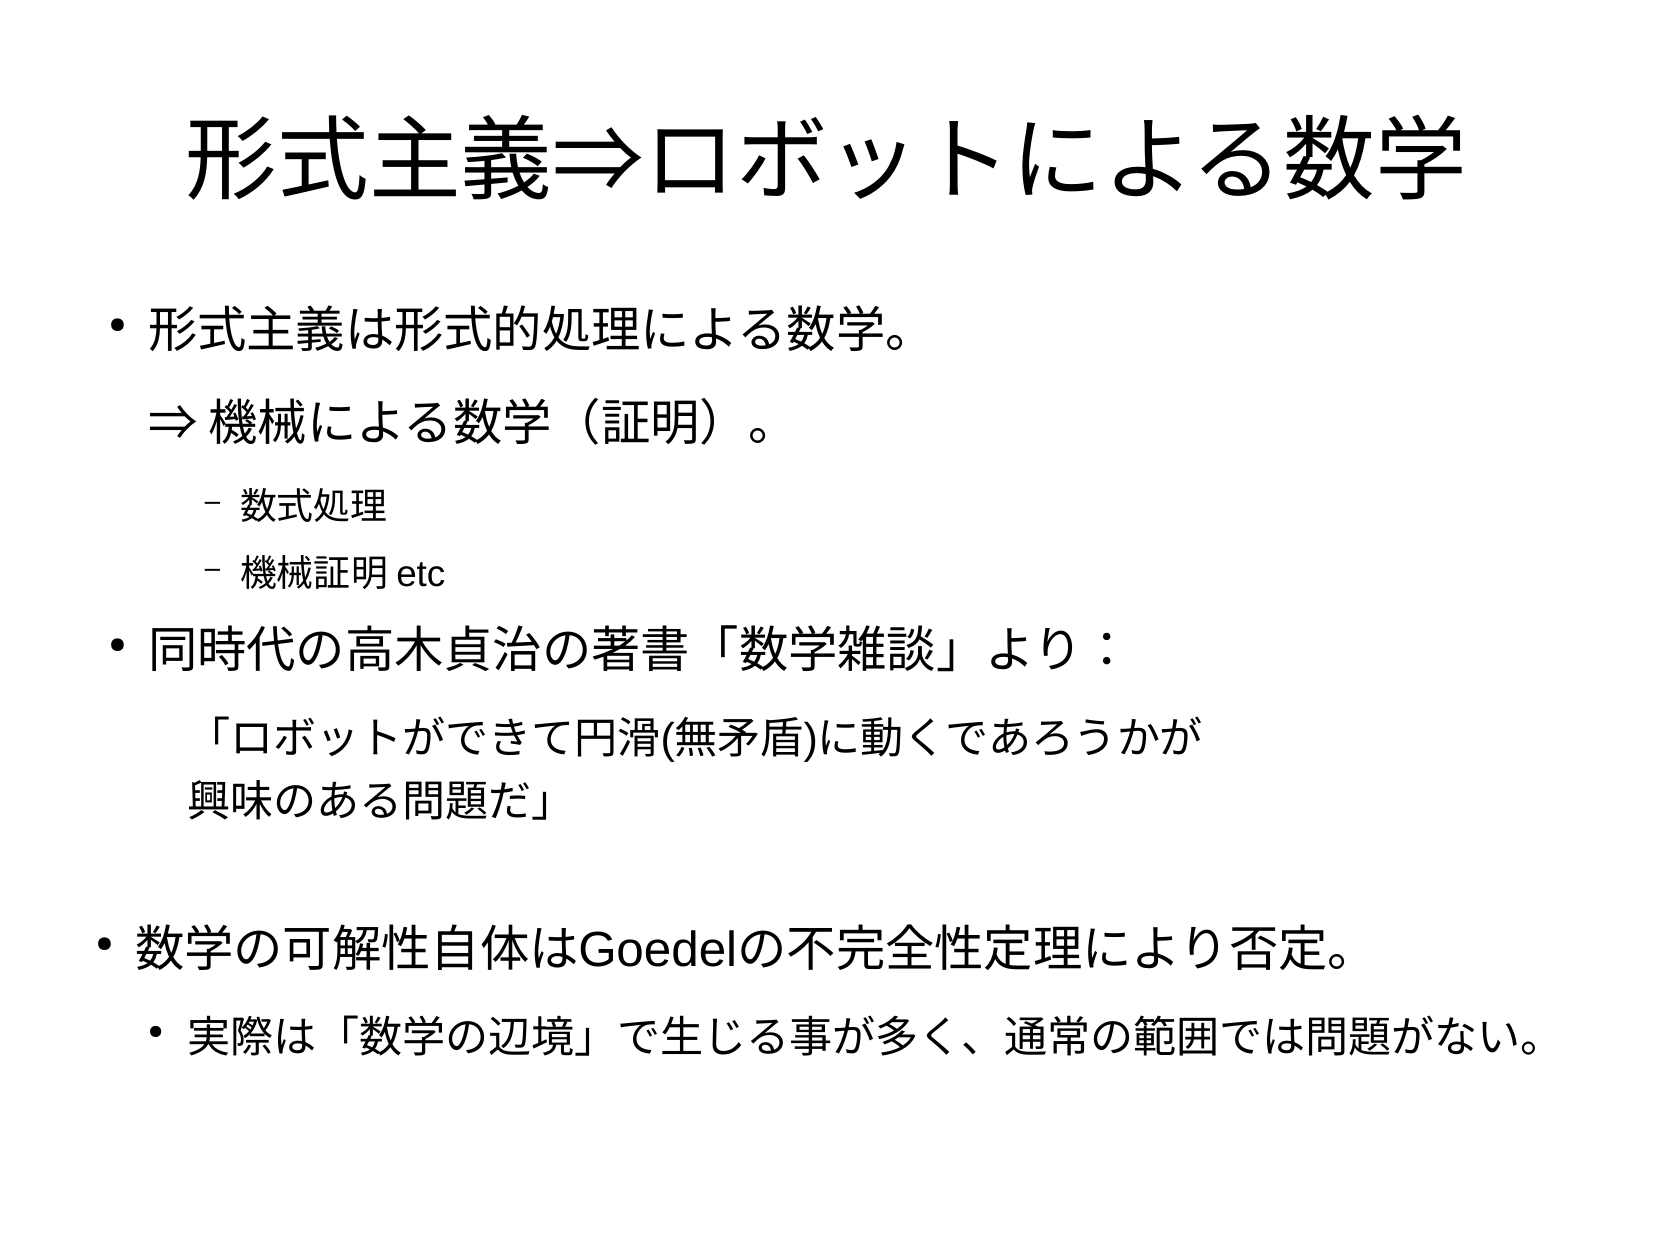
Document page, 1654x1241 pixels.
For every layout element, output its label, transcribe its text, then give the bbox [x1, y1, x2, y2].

title 形式主義⇒ロボットによる数学 [82, 56, 1571, 250]
list 形式主義は形式的処理による数学。 ⇒ 機械による数学（証明）。 数式処理 機械証明 etc 同時代の高木貞治の著書「数学雑談」より： 「ロボットができて円滑(無矛盾)に動くであろうかが 興味のある問題だ」 数学の可解性自体はGoedelの不完全性定理により否定。 実際は「数学の辺境」で生じる事が多く、通常の範囲では問題がない。 [82, 290, 1571, 1094]
